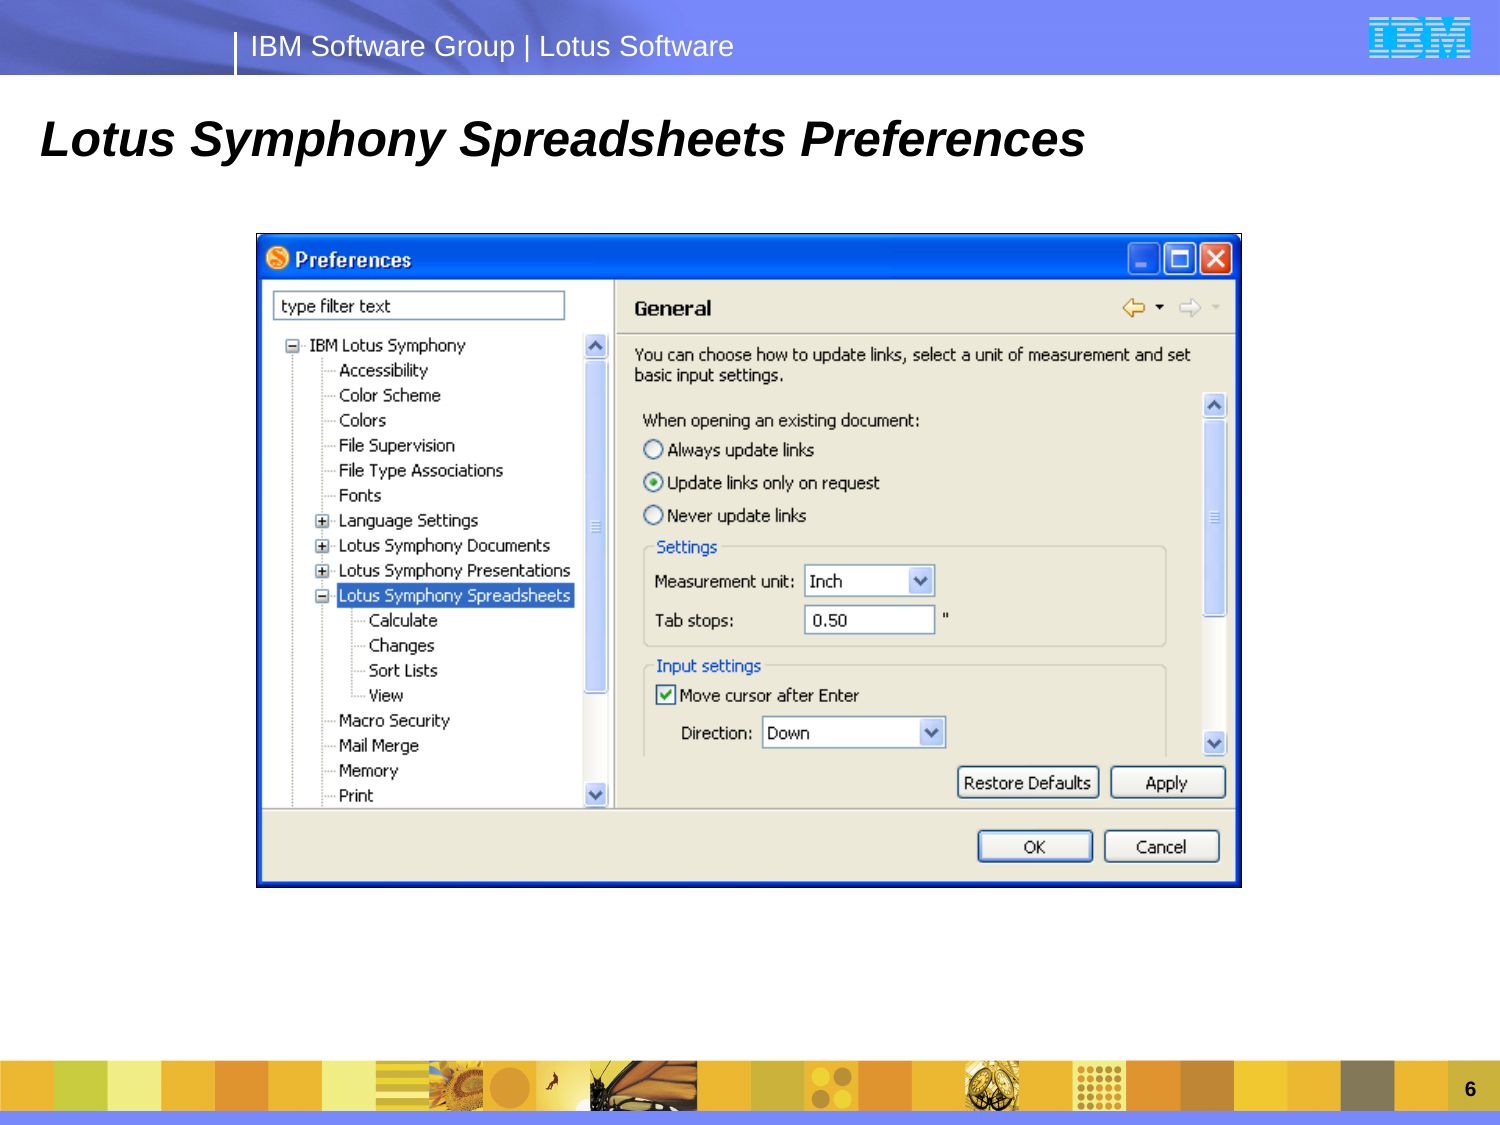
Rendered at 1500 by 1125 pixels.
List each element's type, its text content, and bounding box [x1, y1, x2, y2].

picture [0, 1060, 1500, 1111]
picture [256, 233, 1242, 888]
title Lotus Symphony Spreadsheets Preferences [25, 106, 1378, 189]
picture [0, 0, 1500, 75]
